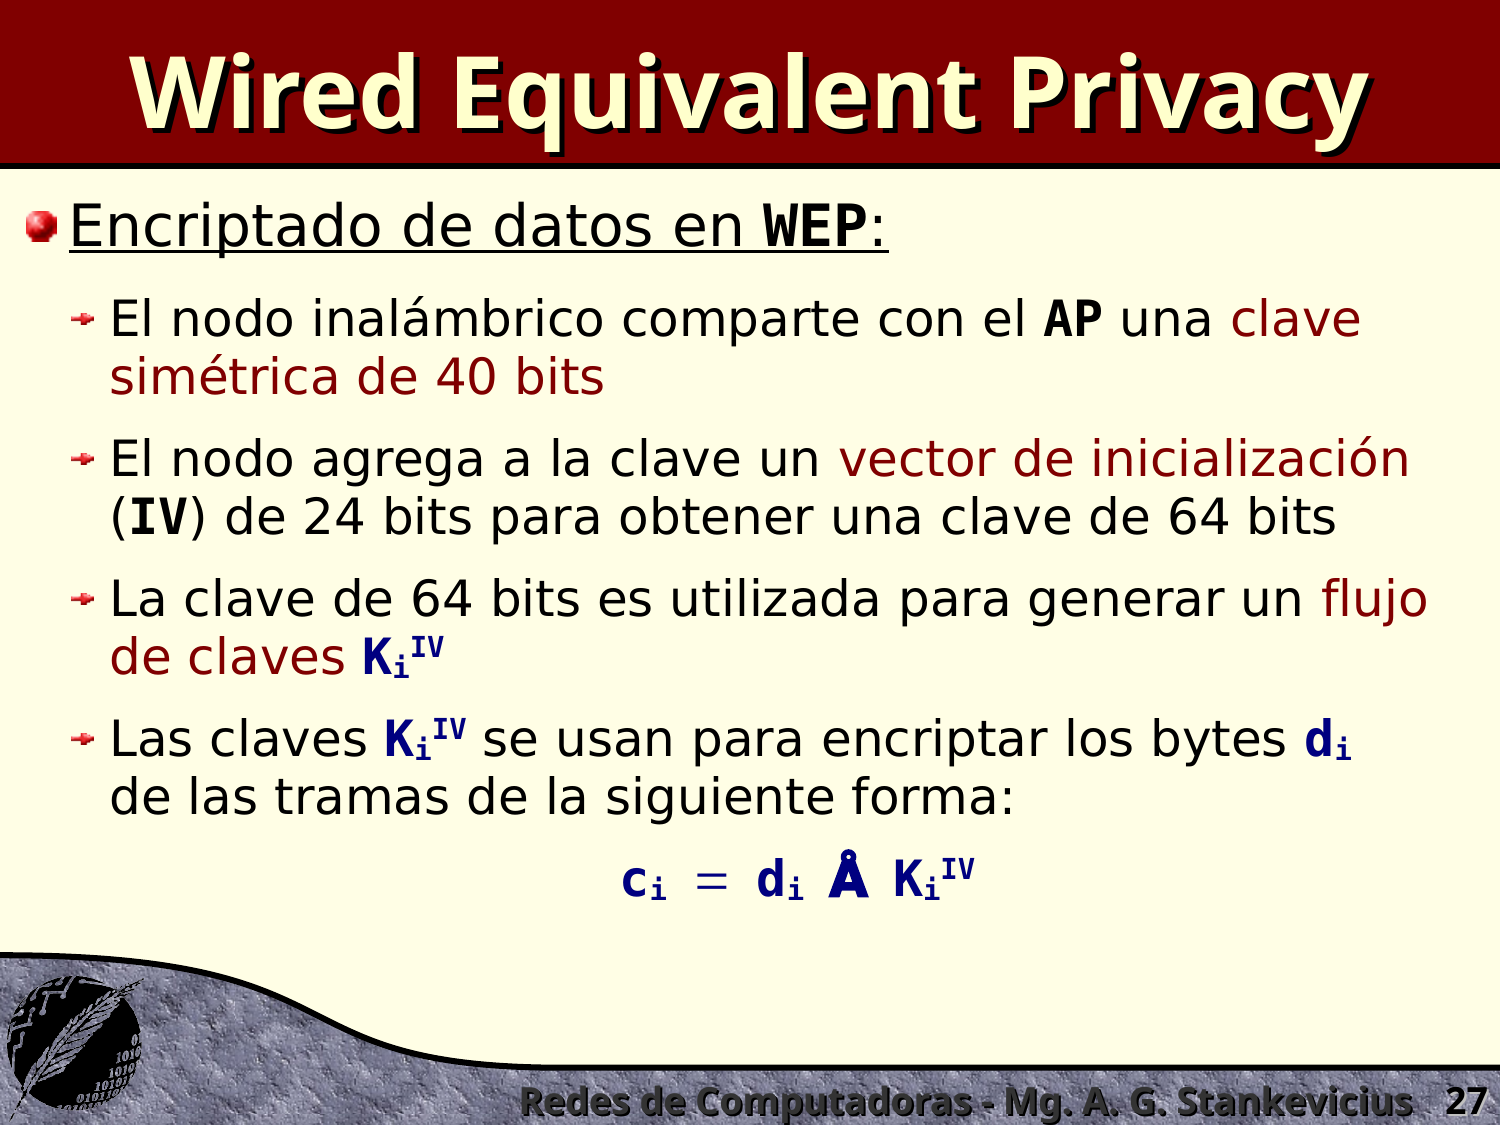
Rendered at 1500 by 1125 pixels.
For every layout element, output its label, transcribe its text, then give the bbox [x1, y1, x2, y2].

title Wired Equivalent Privacy [15, 5, 1485, 160]
picture [1047, 1100, 1054, 1110]
picture [790, 1100, 795, 1110]
picture [0, 959, 1500, 1125]
list Encriptado de datos en WEP: El nodo inalámbrico comparte con el AP una clave simétrica de 40 bits El nodo agrega a la clave un vector de inicialización (IV) de 24 bits para obtener una clave de 64 bits La clave de 64 bits es utilizada para generar un flujo de claves KiIV Las claves KiIV se usan para encriptar los bytes di de las tramas de la siguiente forma: ci = di Å KiIV [11, 192, 1486, 964]
